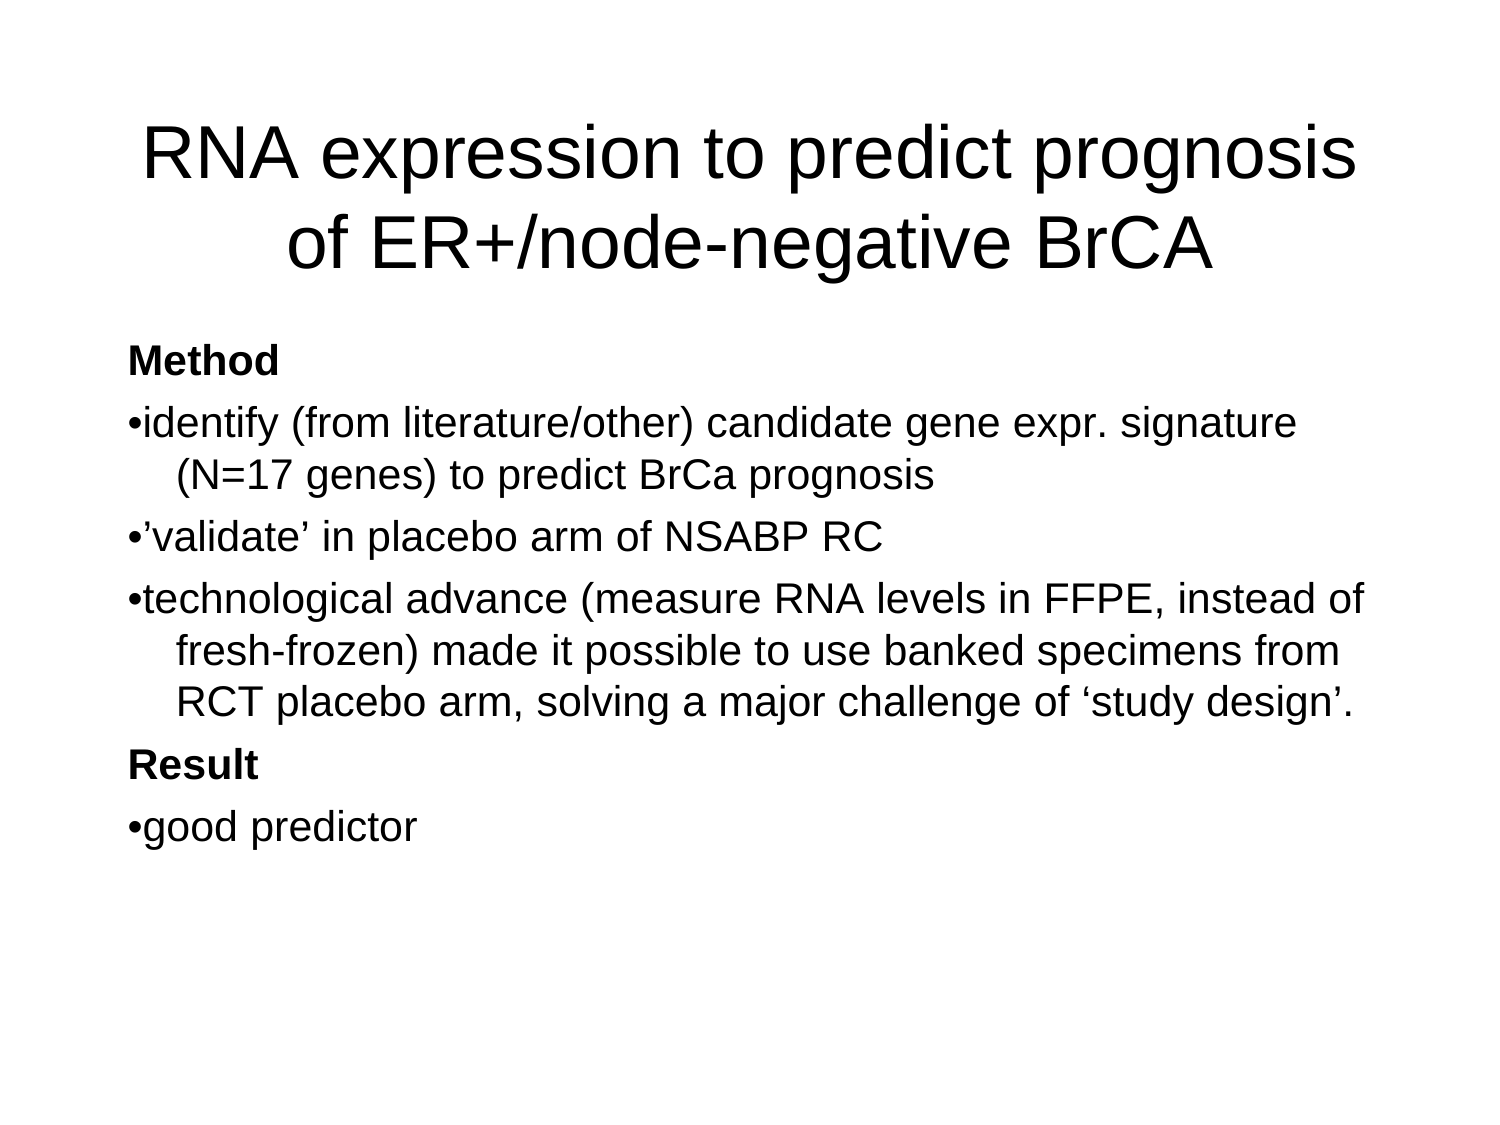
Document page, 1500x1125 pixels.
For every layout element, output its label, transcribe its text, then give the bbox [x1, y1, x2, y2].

list Method •identify (from literature/other) candidate gene expr. signature (N=17 genes) to predict BrCa prognosis •’validate’ in placebo arm of NSABP RC •technological advance (measure RNA levels in FFPE, instead of fresh-frozen) made it possible to use banked specimens from RCT placebo arm, solving a major challenge of ‘study design’. Result •good predictor [112, 324, 1388, 1000]
title RNA expression to predict prognosis of ER+/node-negative BrCA [112, 96, 1388, 292]
